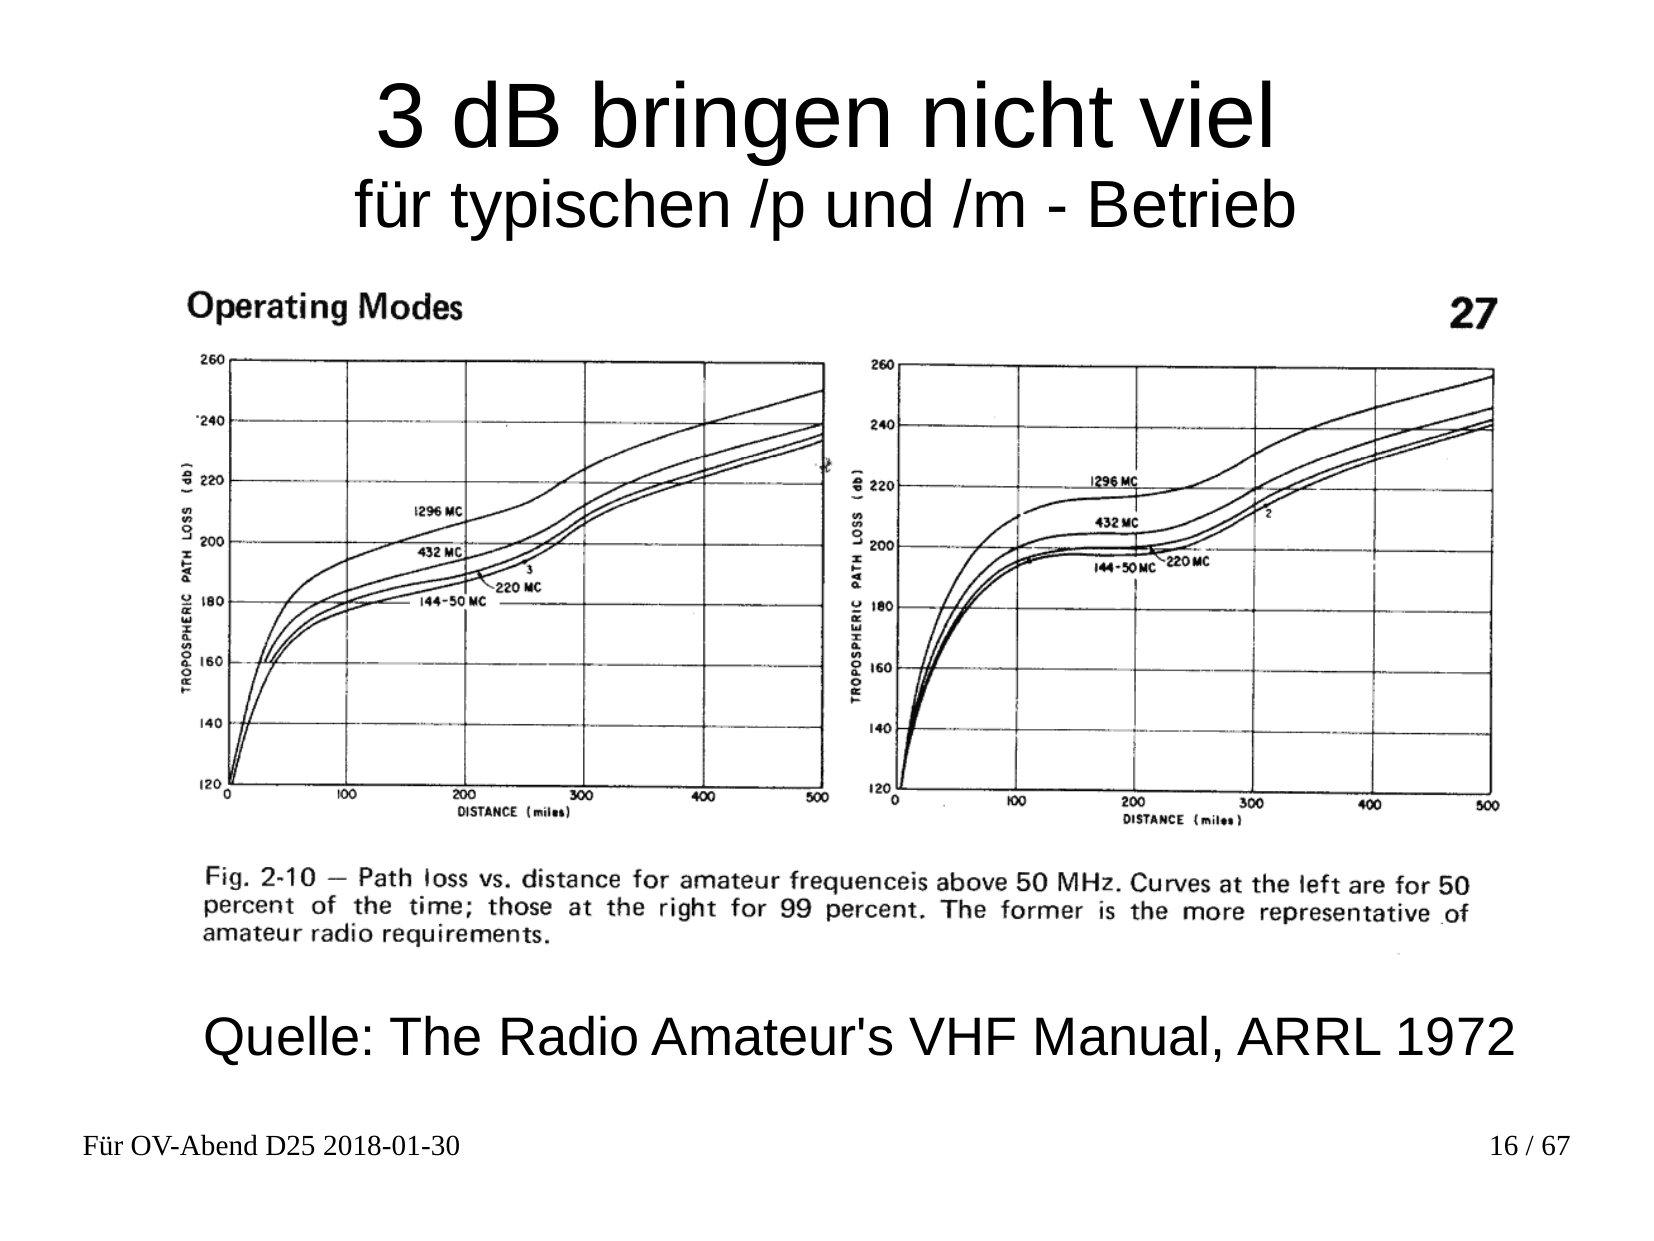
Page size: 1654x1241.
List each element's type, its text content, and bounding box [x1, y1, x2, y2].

picture [118, 256, 1548, 971]
text_box Quelle: The Radio Amateur's VHF Manual, ARRL 1972 [188, 999, 1533, 1075]
title 3 dB bringen nicht viel für typischen /p und /m - Betrieb [82, 49, 1571, 257]
